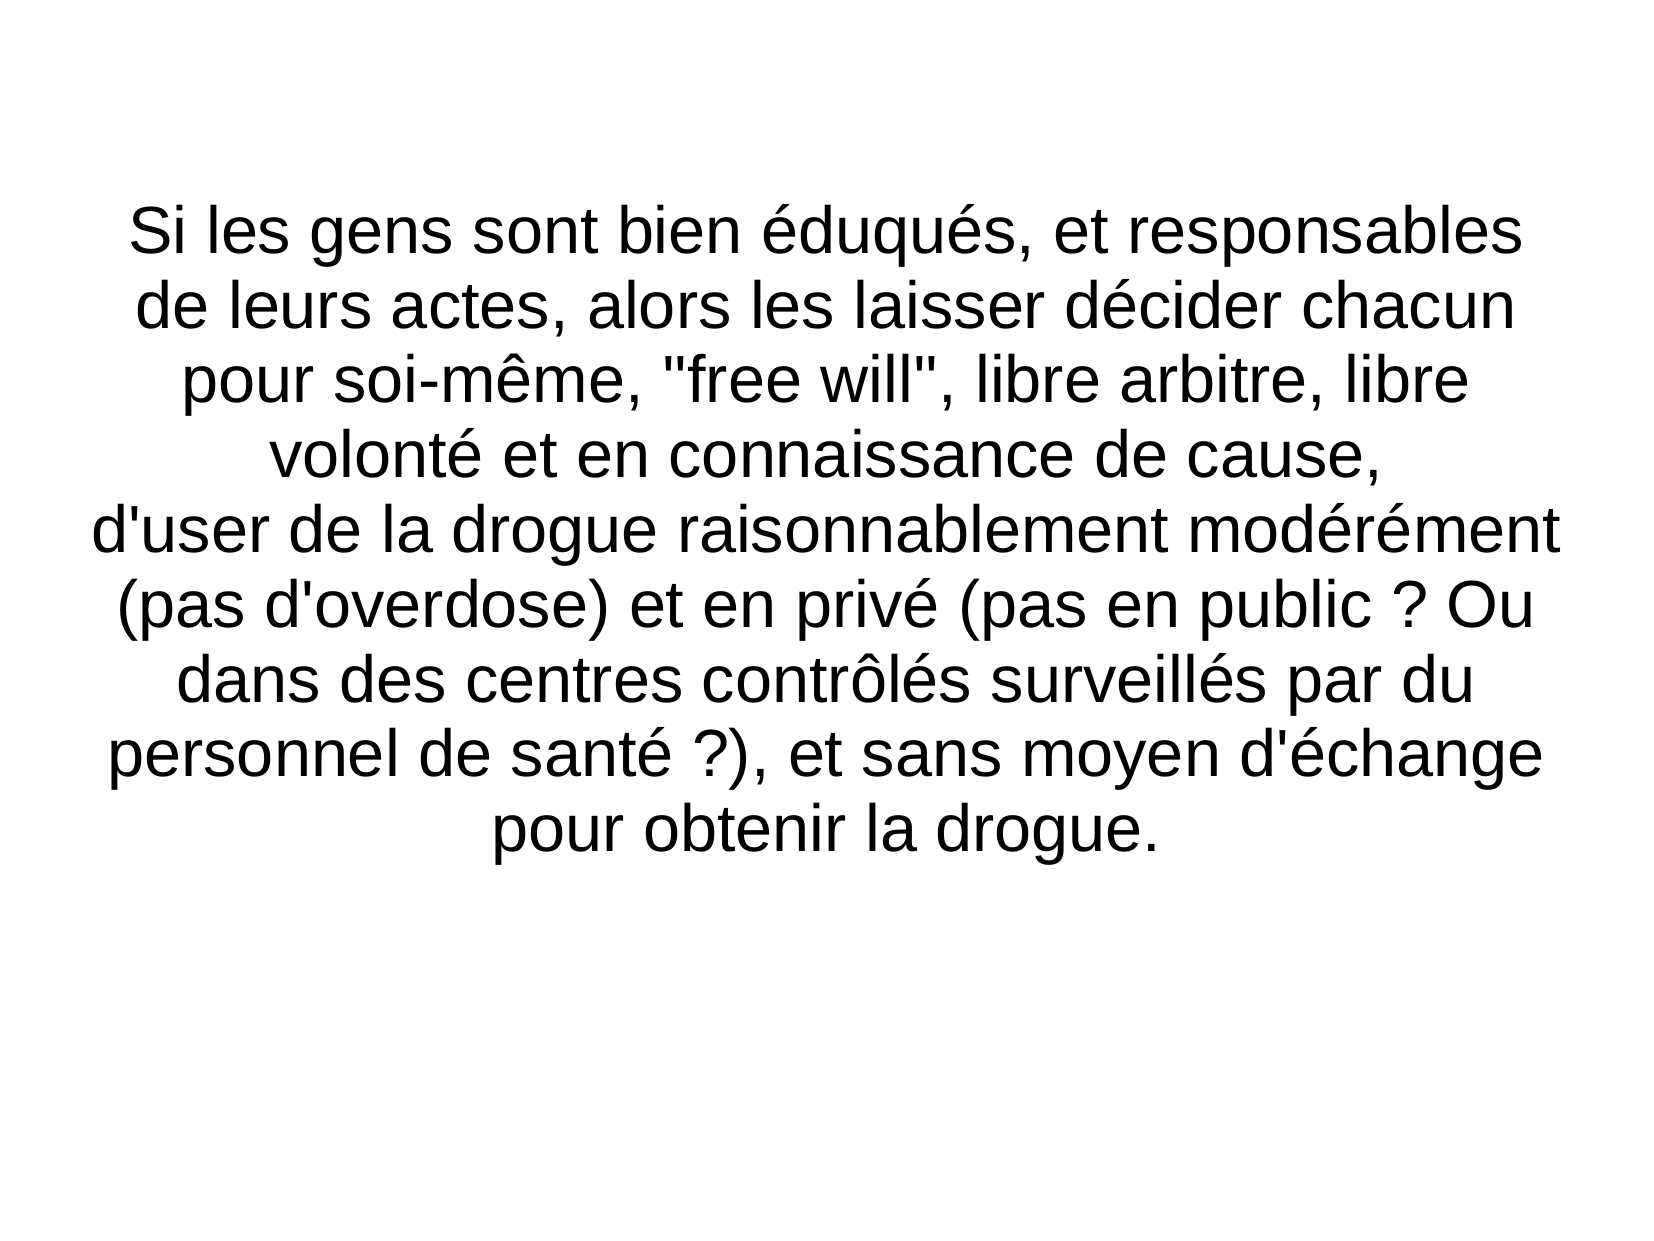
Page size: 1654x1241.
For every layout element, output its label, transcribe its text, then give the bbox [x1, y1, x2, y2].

subtitle Si les gens sont bien éduqués, et responsables de leurs actes, alors les laisser décider chacun pour soi-même, ''free will'', libre arbitre, libre volonté et en connaissance de cause, d'user de la drogue raisonnablement modérément (pas d'overdose) et en privé (pas en public ? Ou dans des centres contrôlés surveillés par du personnel de santé ?), et sans moyen d'échange pour obtenir la drogue. [82, 49, 1571, 1010]
